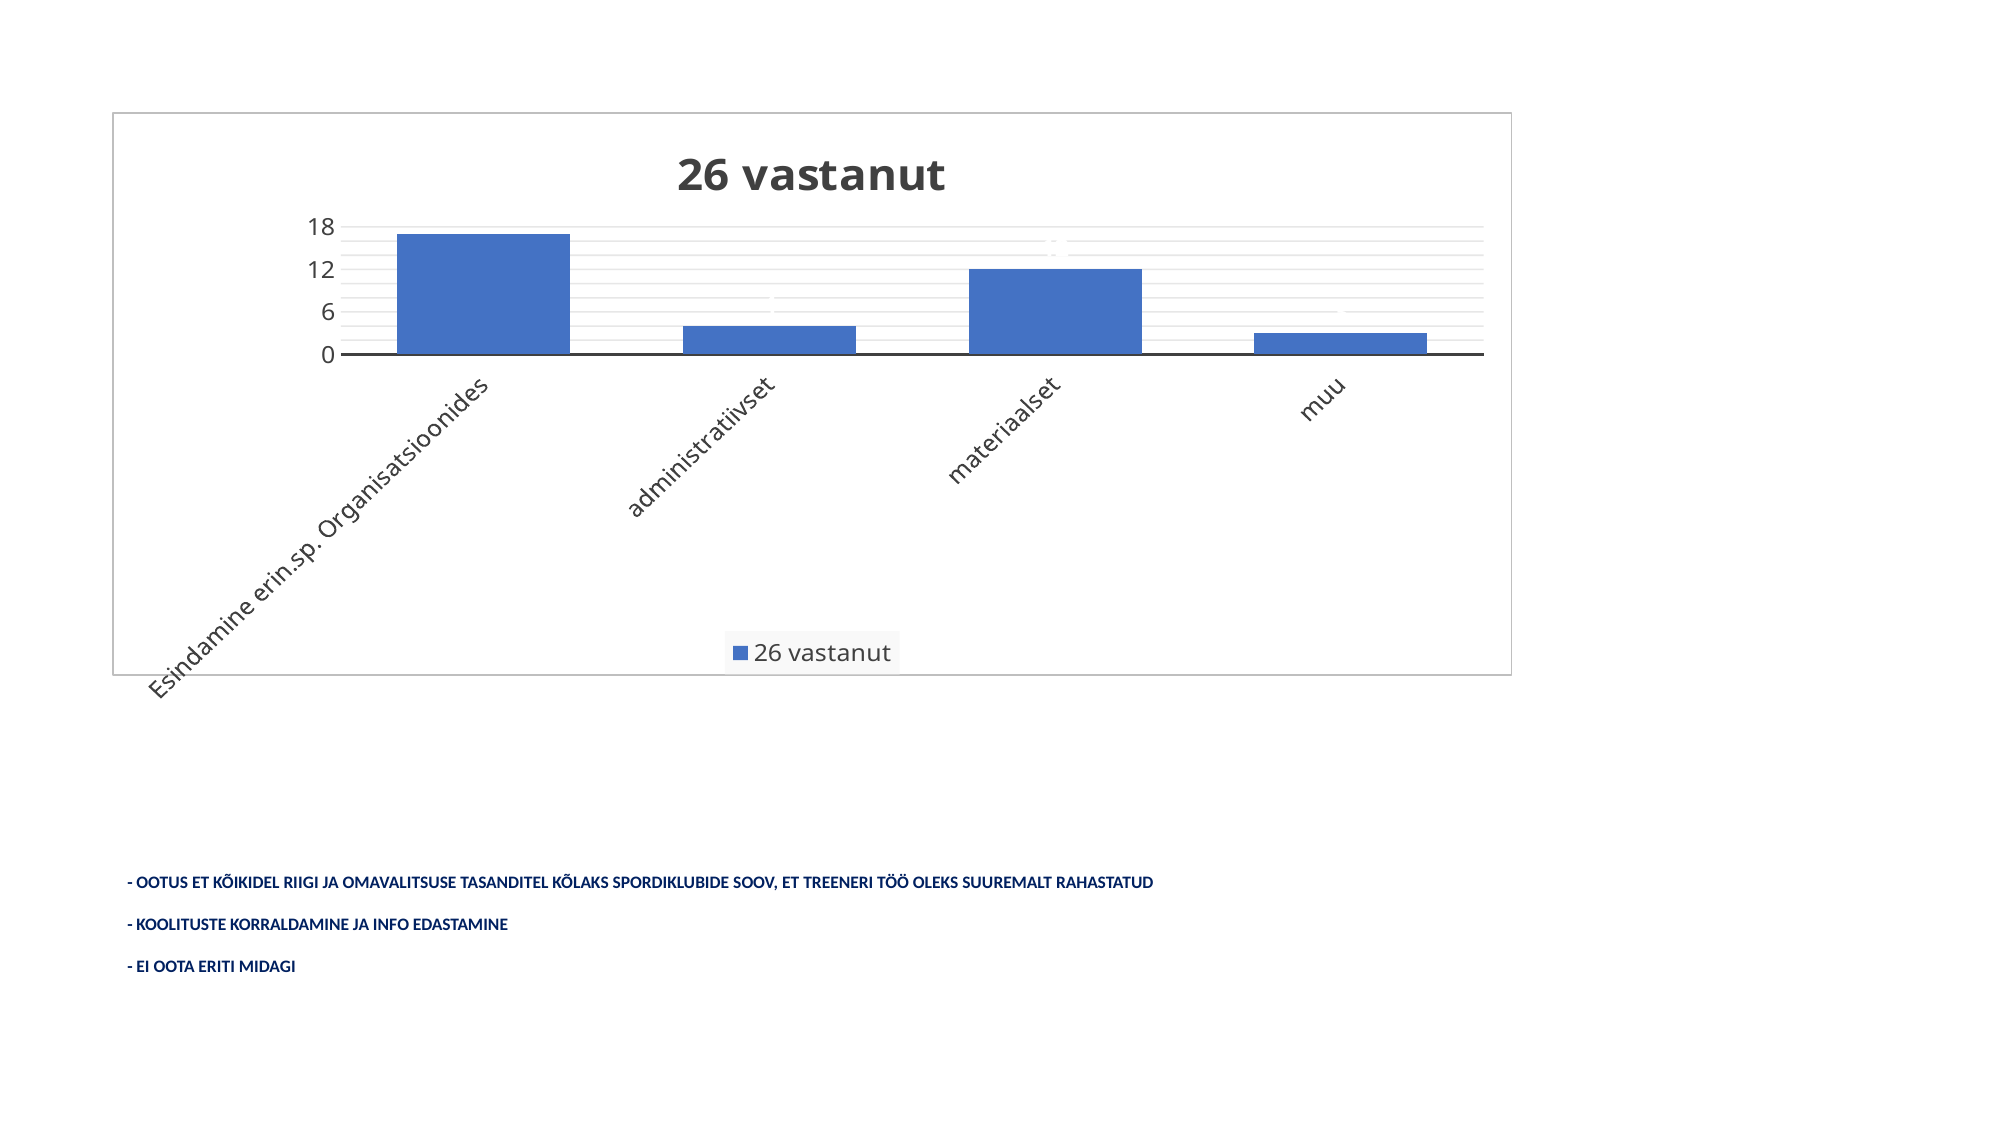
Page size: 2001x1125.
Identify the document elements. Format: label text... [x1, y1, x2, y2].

chart [112, 112, 1513, 706]
title Missugust tuge ootate Tallinna Spordiliidult? Muu: - Ootus et kõikidel riigi ja omavalitsuse tasanditel kõlaks spordiklubide soov, et treeneri töö oleks suuremalt rahastatud - Koolituste korraldamine ja info edastamine - ei oota eriti midagi [112, 736, 1513, 1125]
